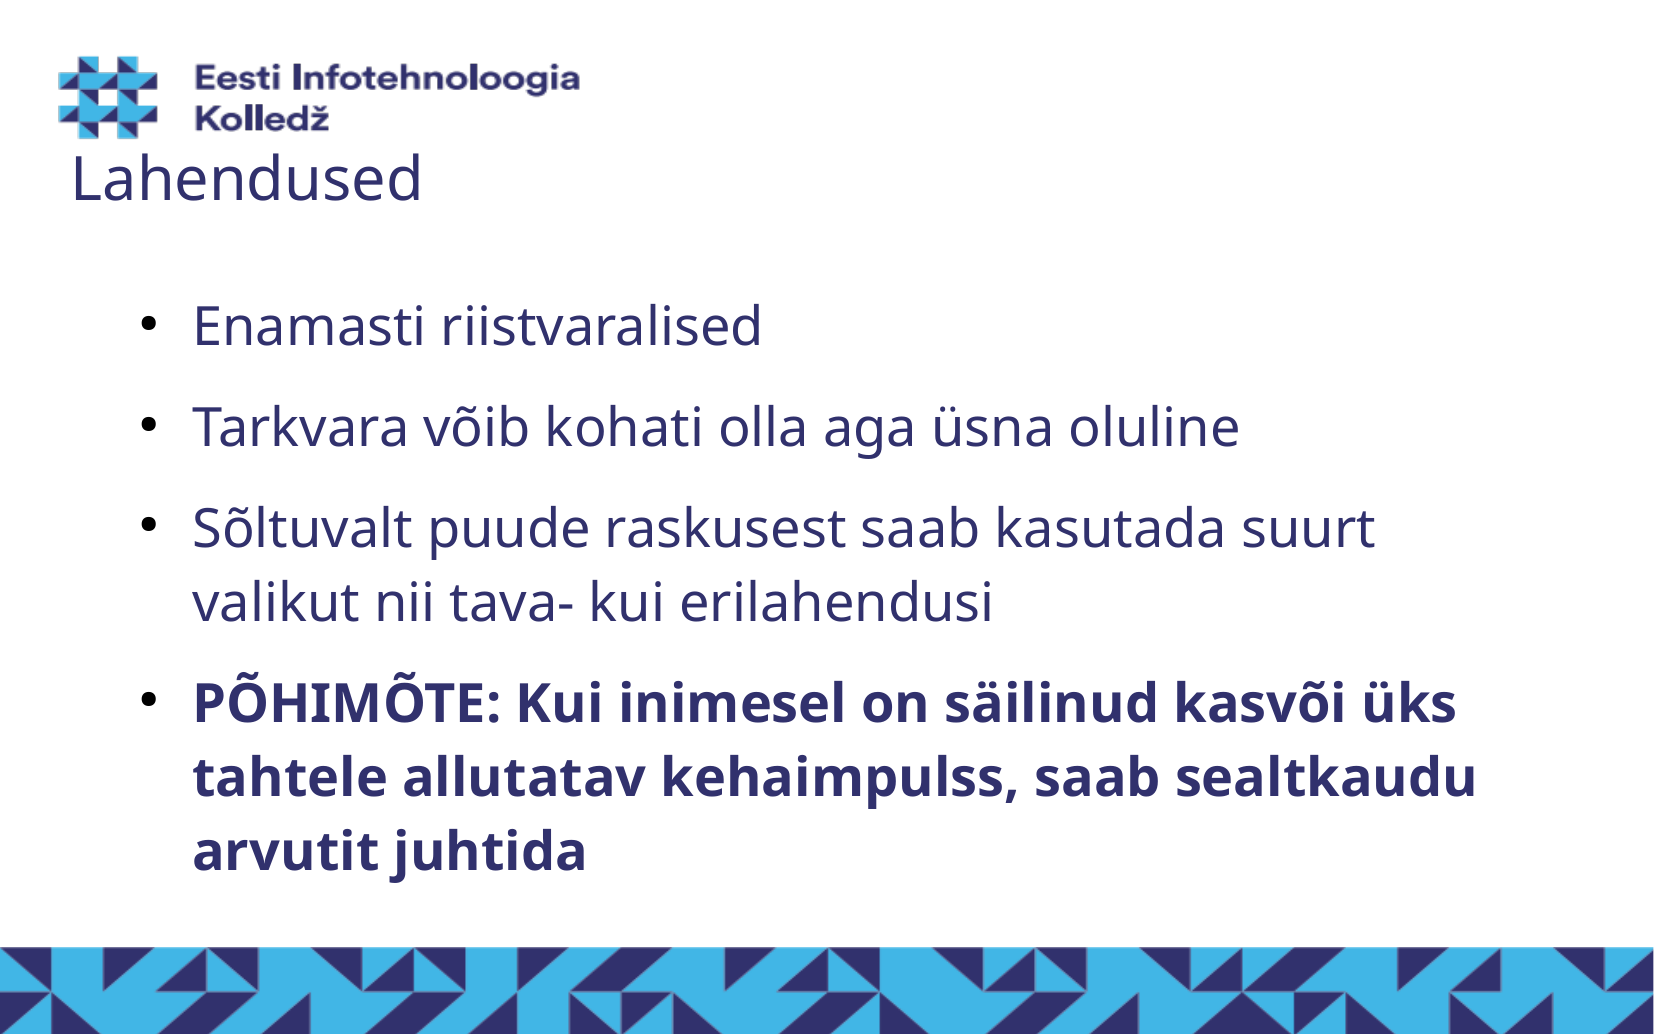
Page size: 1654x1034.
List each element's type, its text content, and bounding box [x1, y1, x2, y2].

title Lahendused [70, 90, 1207, 264]
list Enamasti riistvaralised Tarkvara võib kohati olla aga üsna oluline Sõltuvalt puude raskusest saab kasutada suurt valikut nii tava- kui erilahendusi PÕHIMÕTE: Kui inimesel on säilinud kasvõi üks tahtele allutatav kehaimpulss, saab sealtkaudu arvutit juhtida [121, 287, 1533, 970]
